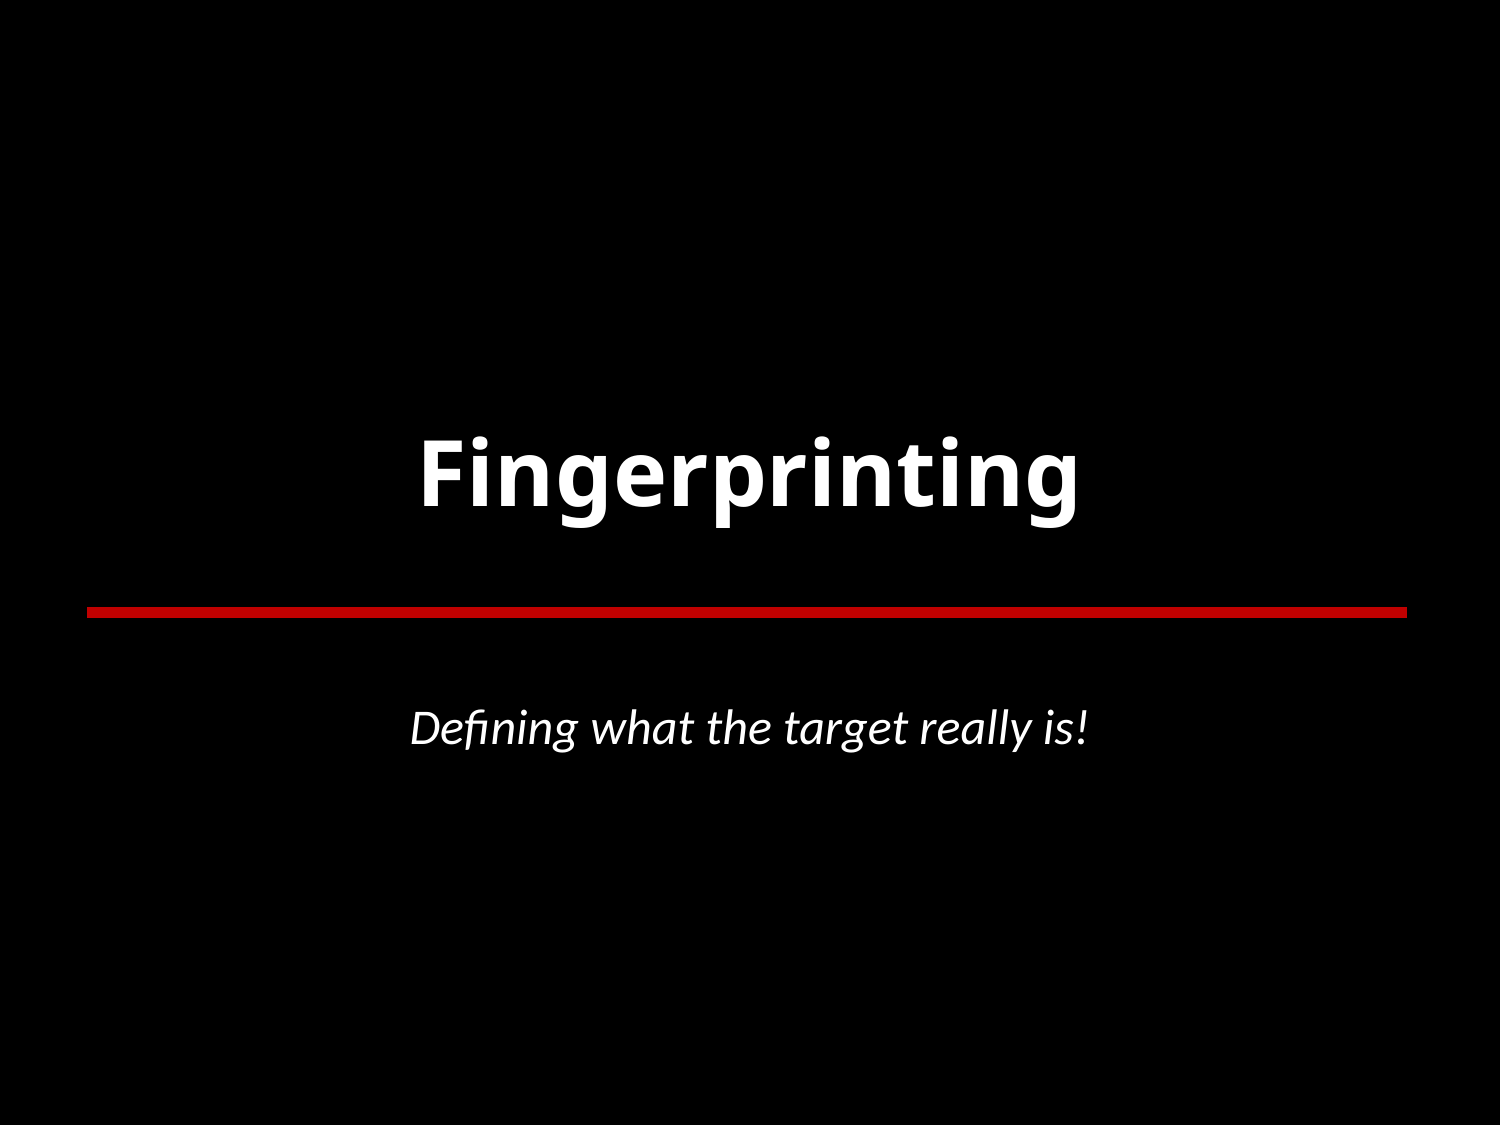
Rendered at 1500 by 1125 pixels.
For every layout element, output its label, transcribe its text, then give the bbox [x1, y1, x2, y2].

title Fingerprinting [112, 349, 1388, 591]
subtitle Defining what the target really is! [225, 687, 1275, 963]
